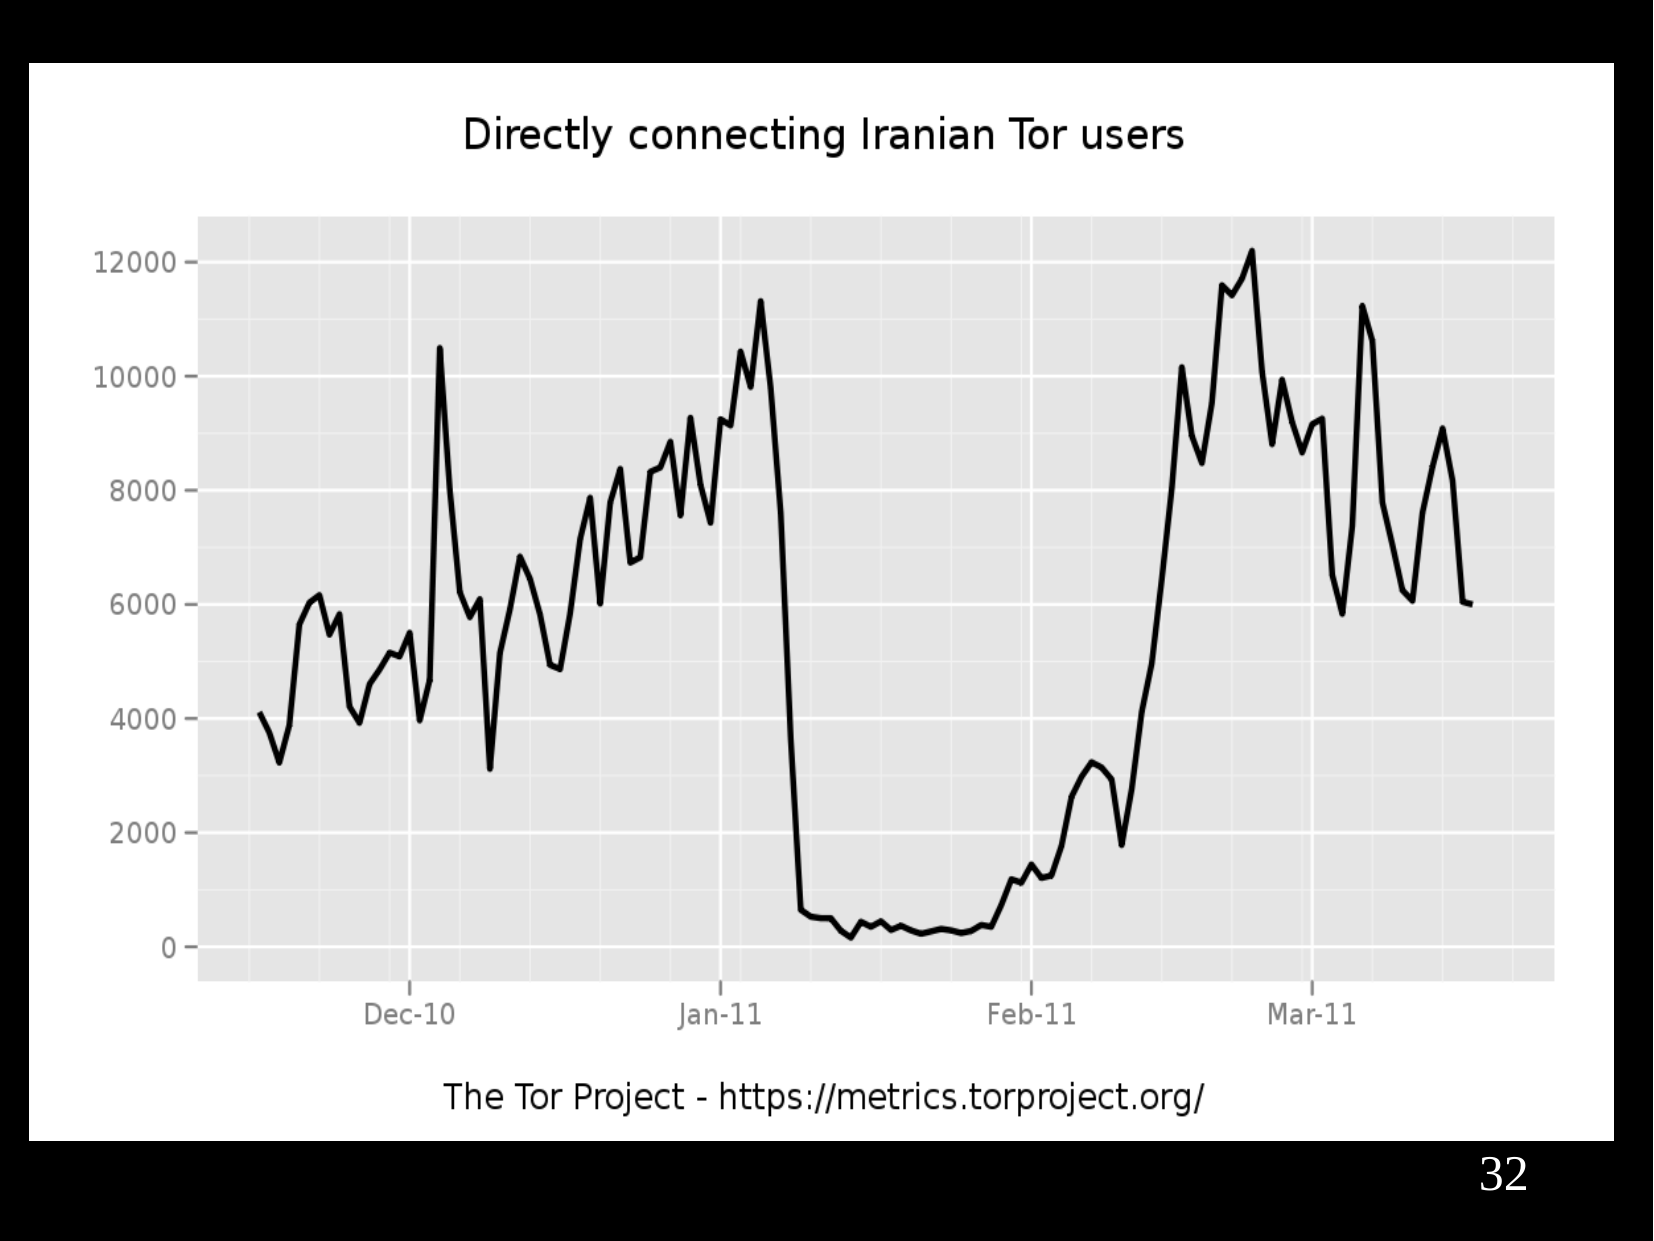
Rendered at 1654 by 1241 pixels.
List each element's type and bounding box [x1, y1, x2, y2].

picture [29, 63, 1614, 1141]
